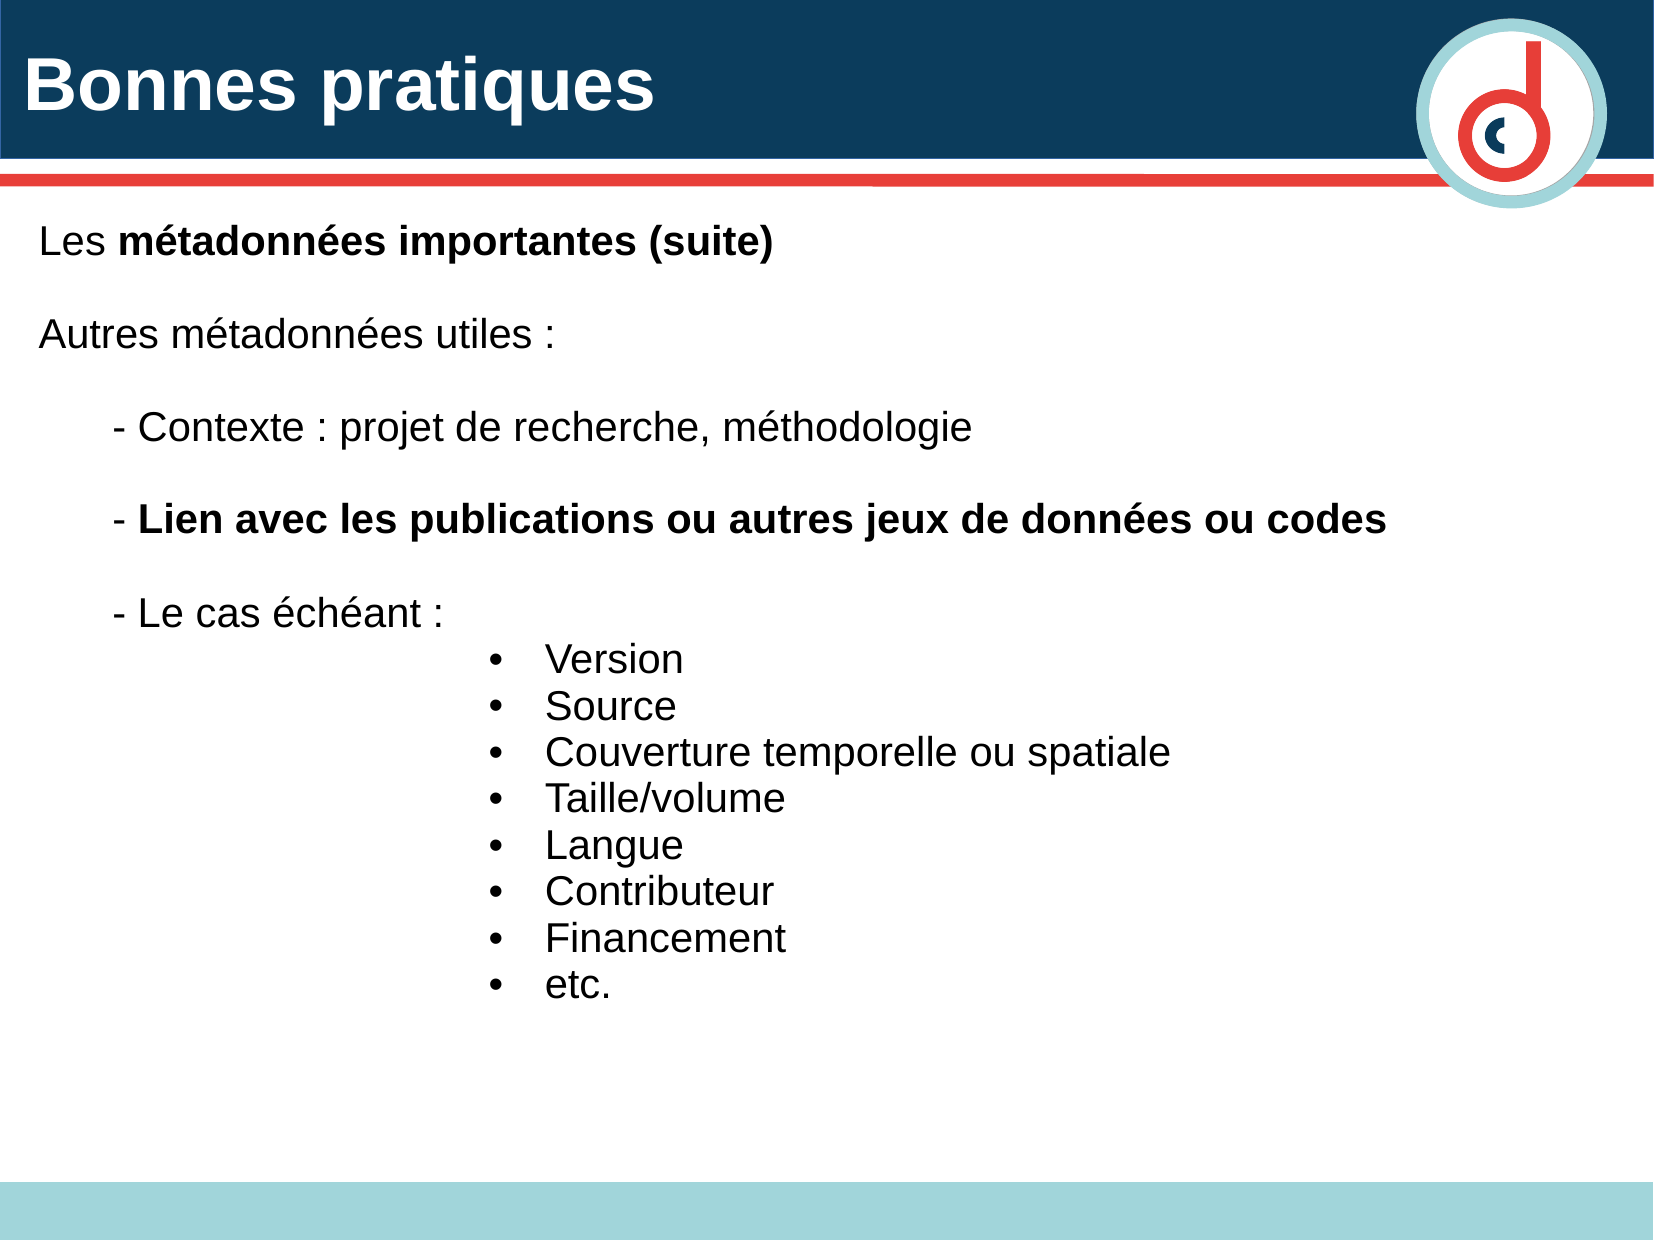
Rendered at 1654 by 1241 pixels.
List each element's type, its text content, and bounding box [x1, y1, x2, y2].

text_box Les métadonnées importantes (suite) Autres métadonnées utiles : - Contexte : projet de recherche, méthodologie - Lien avec les publications ou autres jeux de données ou codes - Le cas échéant : Version Source Couverture temporelle ou spatiale Taille/volume Langue Contributeur Financement etc. [23, 210, 1654, 1081]
title Bonnes pratiques [23, 45, 1565, 193]
